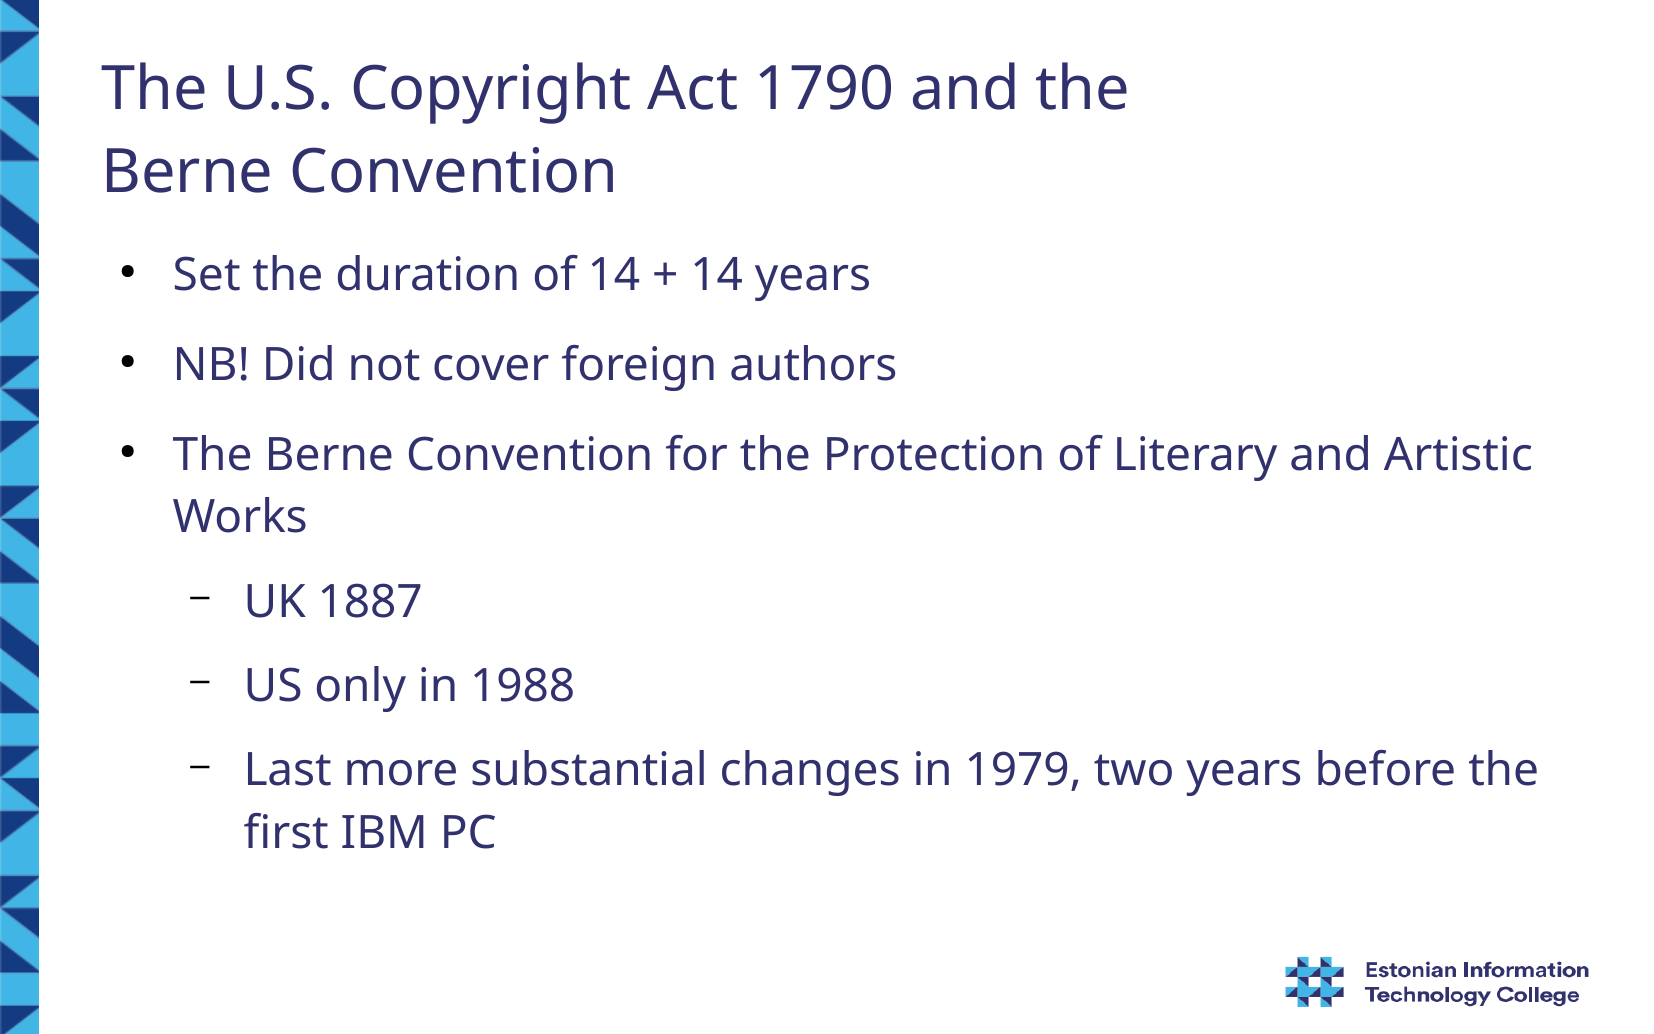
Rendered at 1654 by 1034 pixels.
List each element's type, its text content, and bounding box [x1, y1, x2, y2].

list Set the duration of 14 + 14 years NB! Did not cover foreign authors The Berne Convention for the Protection of Literary and Artistic Works UK 1887 US only in 1988 Last more substantial changes in 1979, two years before the first IBM PC [101, 241, 1591, 924]
title The U.S. Copyright Act 1790 and the Berne Convention [101, 41, 1224, 214]
